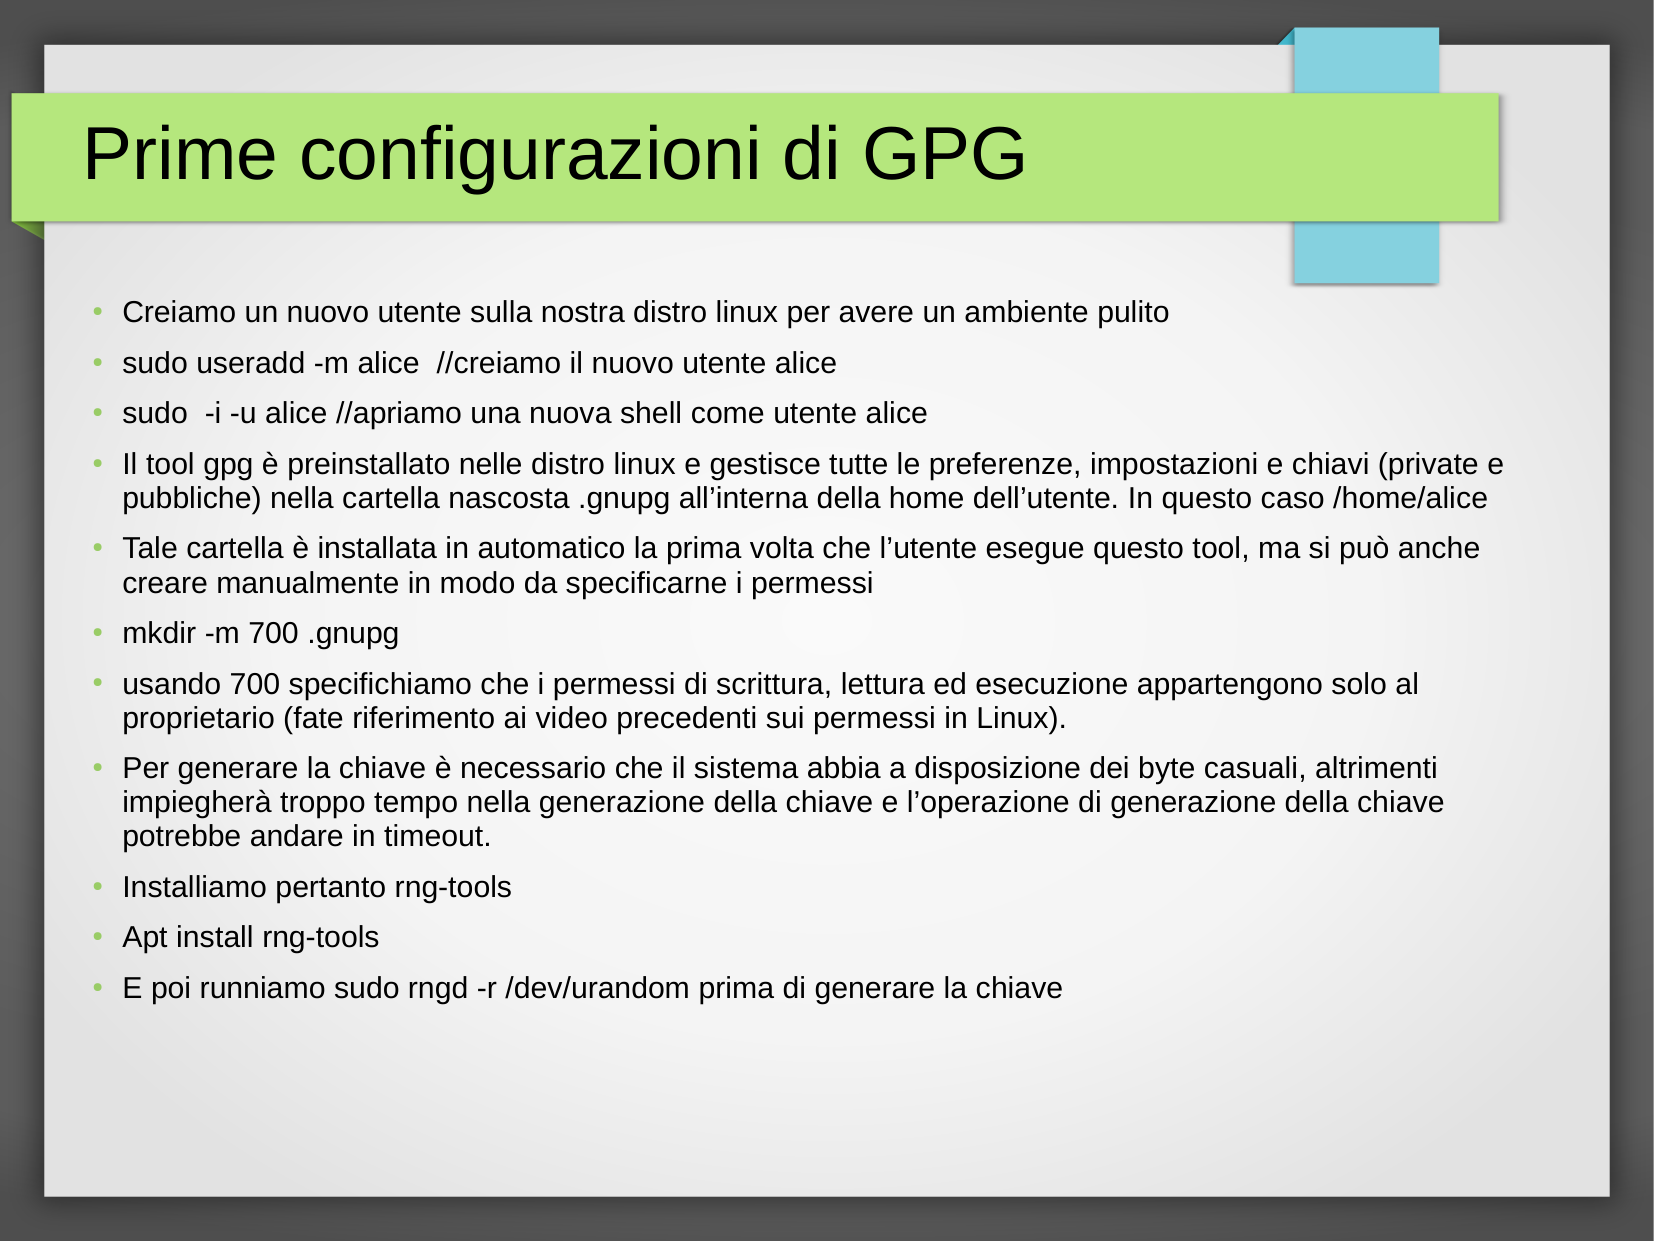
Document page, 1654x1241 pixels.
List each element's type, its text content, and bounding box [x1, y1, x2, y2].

title Prime configurazioni di GPG [82, 70, 1264, 238]
picture [0, 0, 1654, 1241]
list Creiamo un nuovo utente sulla nostra distro linux per avere un ambiente pulito sudo useradd -m alice //creiamo il nuovo utente alice sudo -i -u alice //apriamo una nuova shell come utente alice Il tool gpg è preinstallato nelle distro linux e gestisce tutte le preferenze, impostazioni e chiavi (private e pubbliche) nella cartella nascosta .gnupg all’interna della home dell’utente. In questo caso /home/alice Tale cartella è installata in automatico la prima volta che l’utente esegue questo tool, ma si può anche creare manualmente in modo da specificarne i permessi mkdir -m 700 .gnupg usando 700 specifichiamo che i permessi di scrittura, lettura ed esecuzione appartengono solo al proprietario (fate riferimento ai video precedenti sui permessi in Linux). Per generare la chiave è necessario che il sistema abbia a disposizione dei byte casuali, altrimenti impiegherà troppo tempo nella generazione della chiave e l’operazione di generazione della chiave potrebbe andare in timeout. Installiamo pertanto rng-tools Apt install rng-tools E poi runniamo sudo rngd -r /dev/urandom prima di generare la chiave [82, 295, 1571, 1015]
